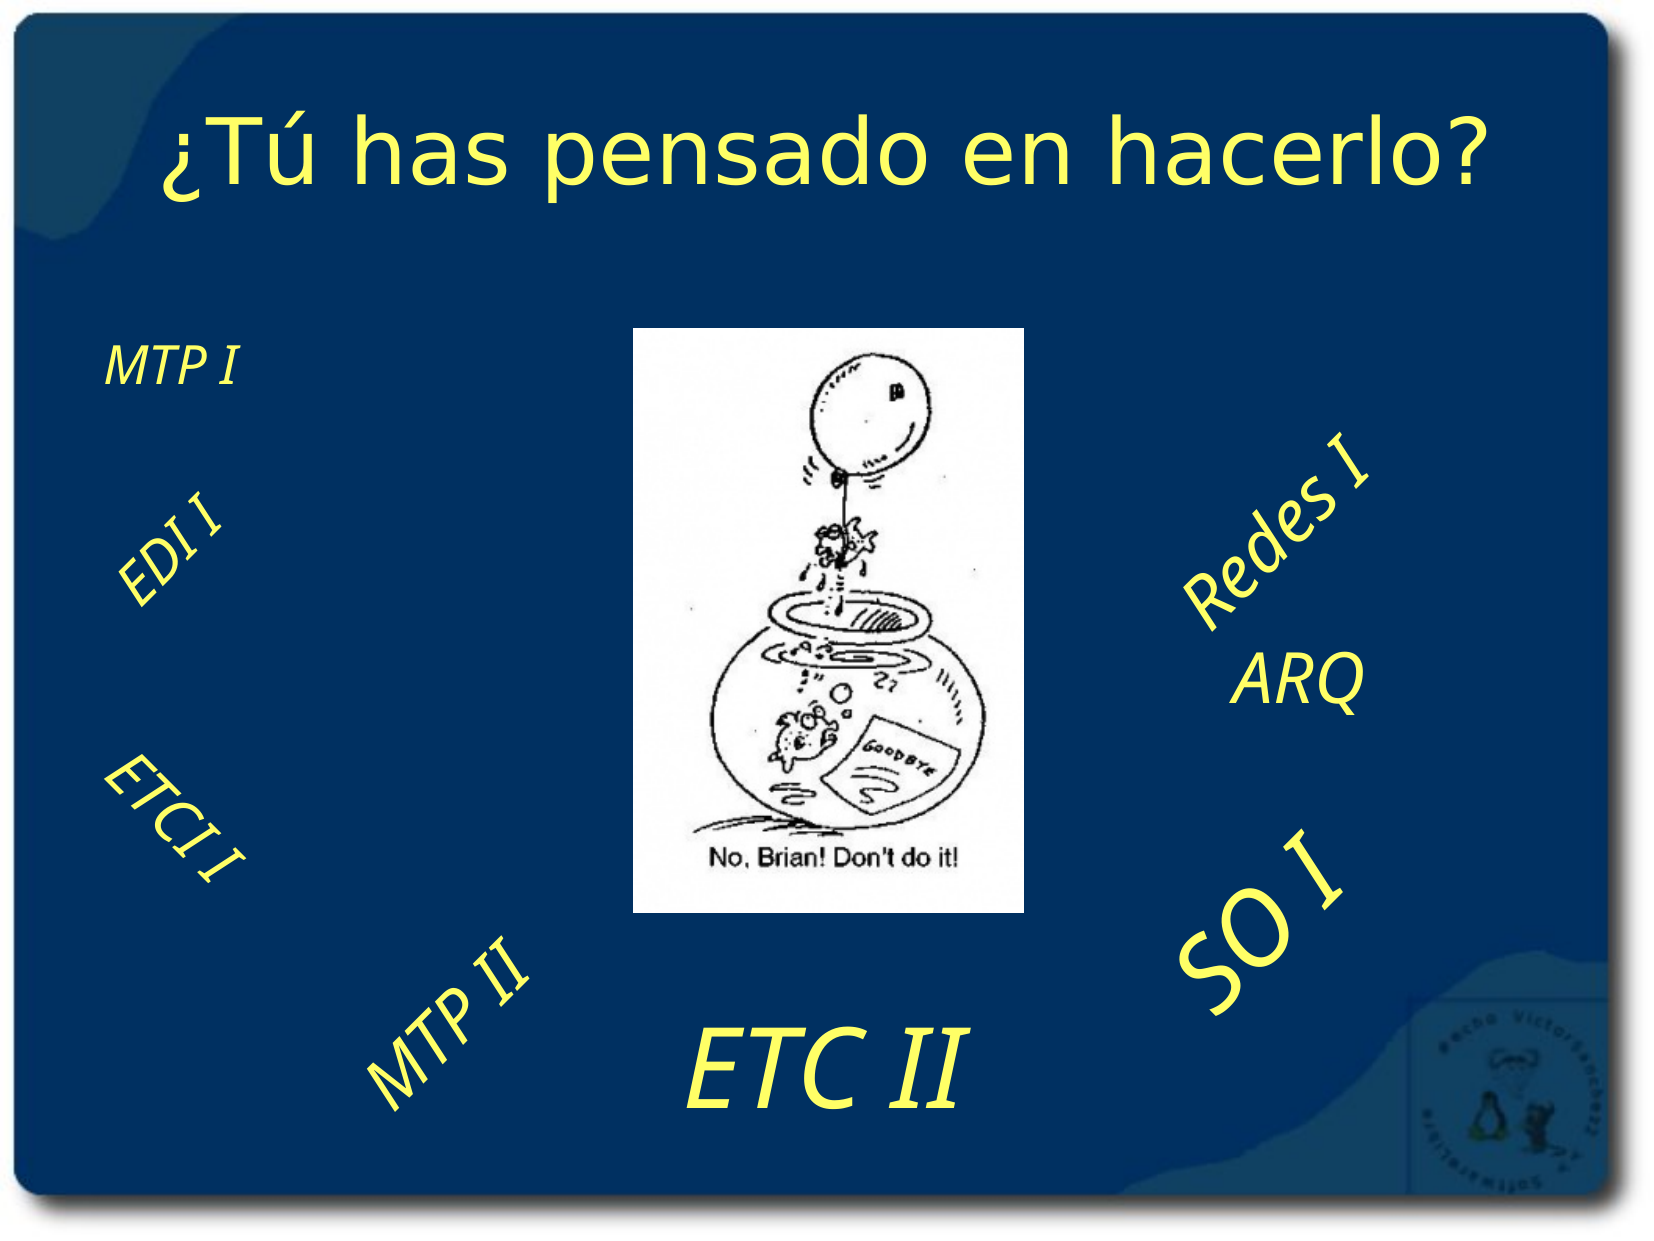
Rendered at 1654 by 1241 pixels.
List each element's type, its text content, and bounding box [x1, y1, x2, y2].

text_box SO I [1122, 767, 1421, 1067]
title ¿Tú has pensado en hacerlo? [82, 56, 1571, 250]
text_box MTP I [88, 318, 281, 415]
text_box EDI I [80, 442, 281, 643]
text_box ETCI I [67, 714, 308, 955]
text_box ARQ [1219, 620, 1407, 742]
picture [0, 0, 1654, 1241]
text_box MTP II [324, 875, 601, 1152]
text_box Redes I [1122, 382, 1430, 691]
text_box ETC II [667, 980, 1060, 1165]
